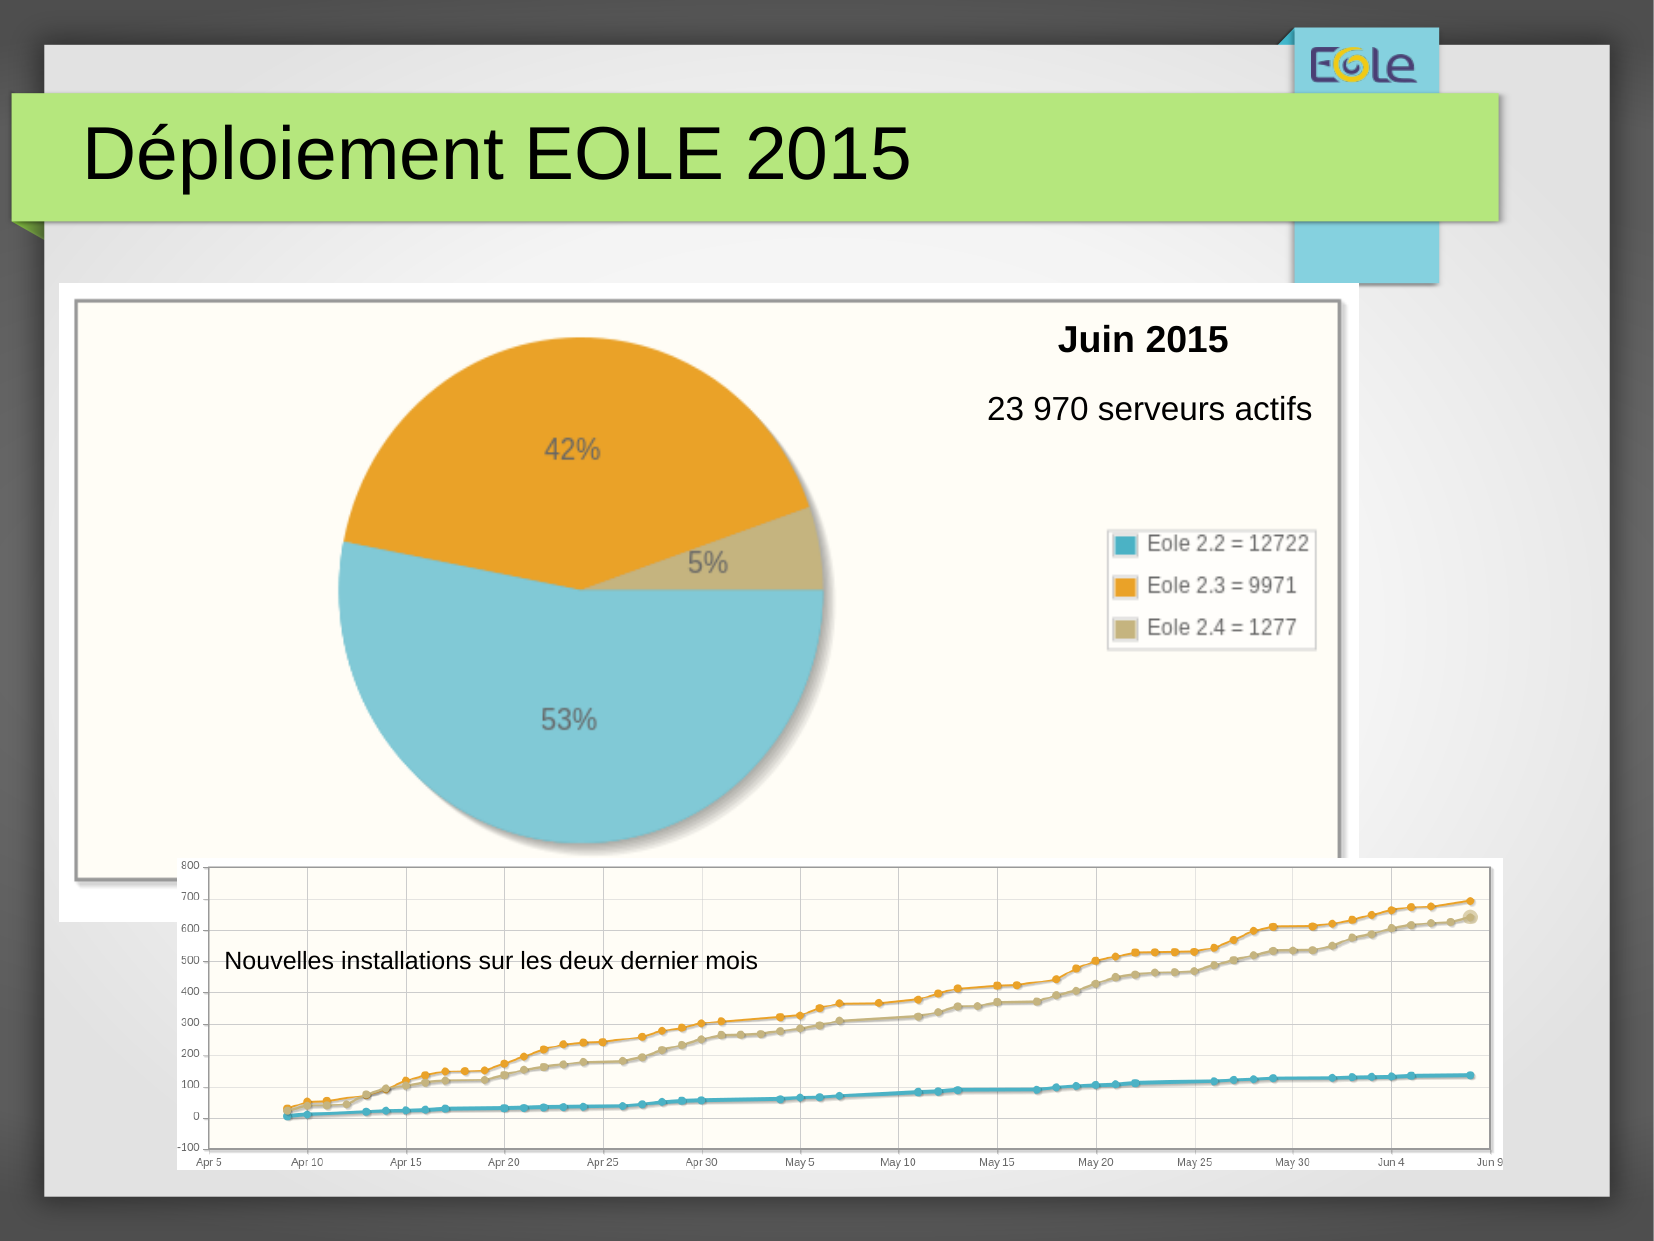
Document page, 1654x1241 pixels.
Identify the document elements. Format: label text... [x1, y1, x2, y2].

list Juin 2015 23 970 serveurs actifs [986, 318, 1335, 567]
title Déploiement EOLE 2015 [82, 94, 1264, 213]
picture [0, 0, 1654, 1241]
text_box Nouvelles installations sur les deux dernier mois [224, 947, 839, 1004]
text_box [1311, 47, 1418, 83]
